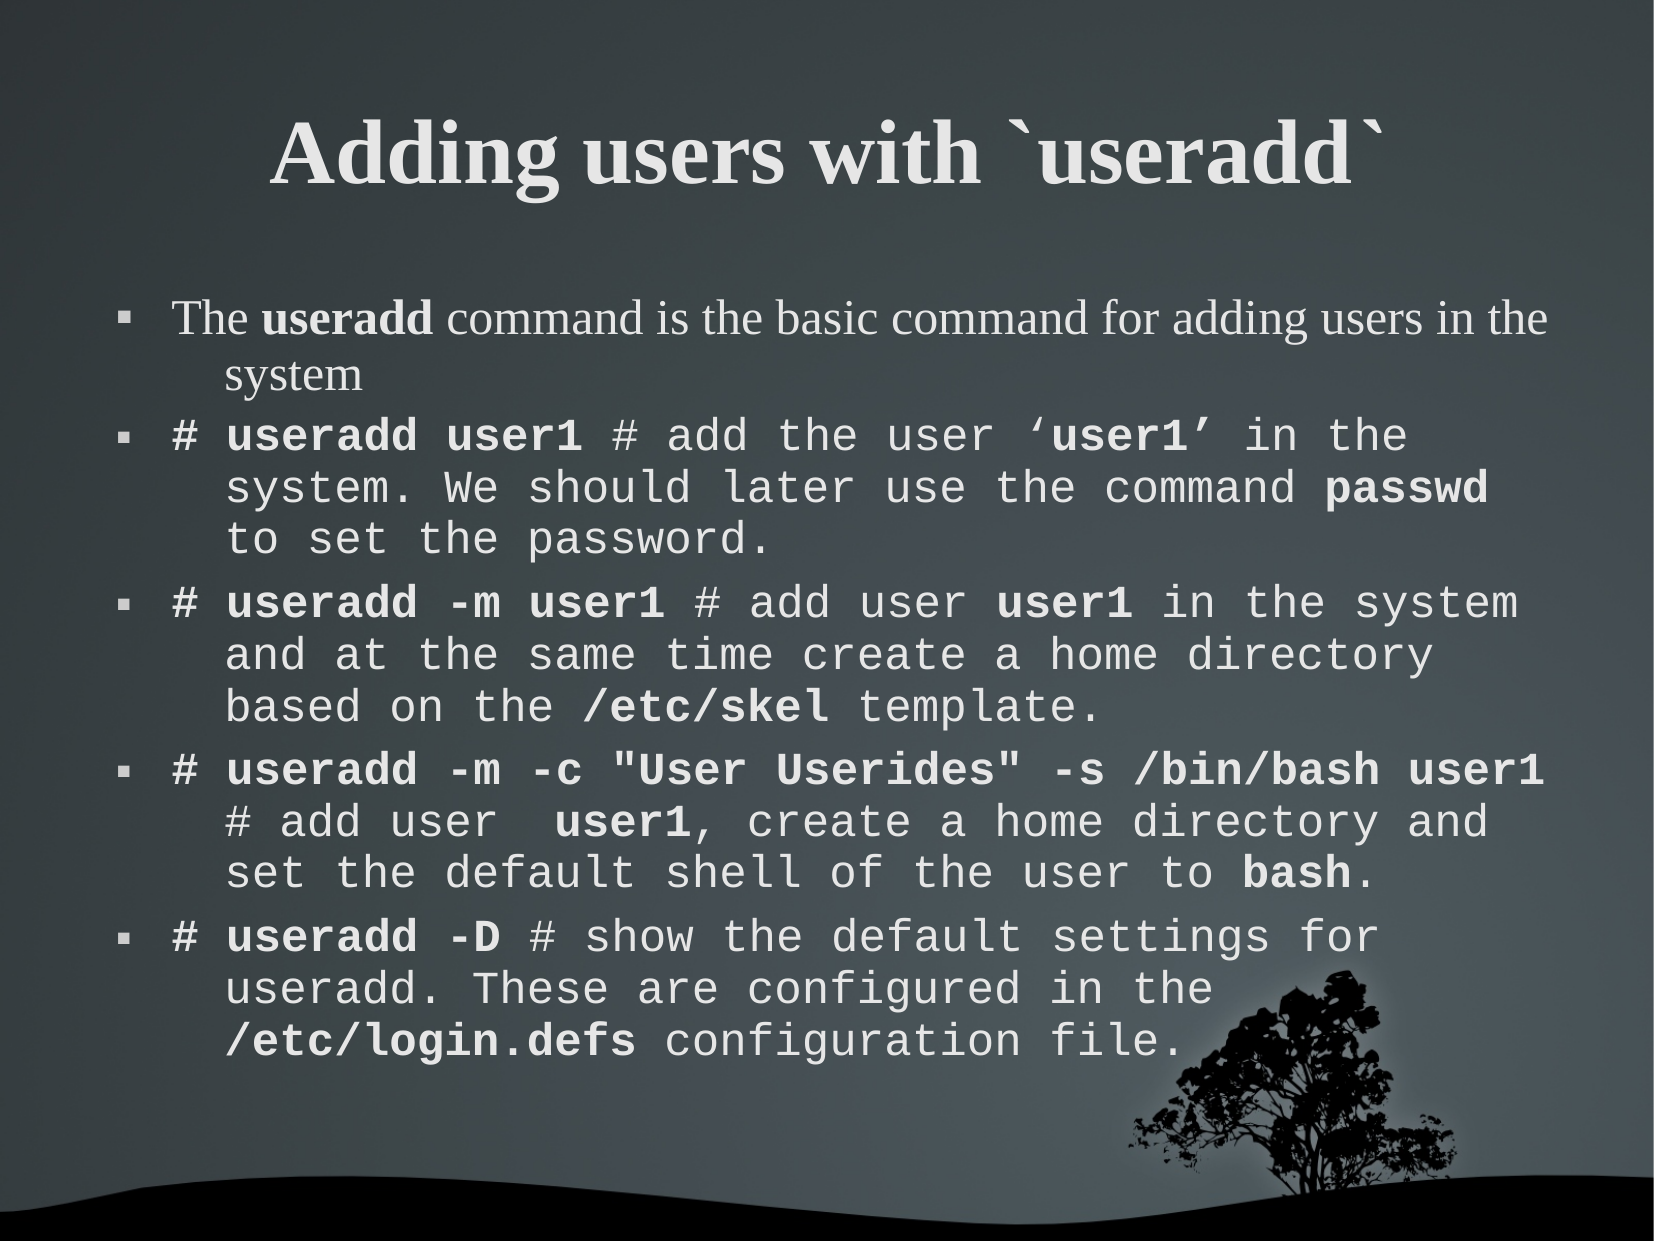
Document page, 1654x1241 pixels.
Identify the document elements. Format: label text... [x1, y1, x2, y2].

list The useradd command is the basic command for adding users in the system # useradd user1 # add the user ‘user1’ in the system. We should later use the command passwd to set the password. # useradd -m user1 # add user user1 in the system and at the same time create a home directory based on the /etc/skel template. # useradd -m -c "User Userides" -s /bin/bash user1 # add user user1, create a home directory and set the default shell of the user to bash. # useradd -D # show the default settings for useradd. These are configured in the /etc/login.defs configuration file. [82, 290, 1571, 1228]
picture [0, 0, 1654, 1241]
title Adding users with `useradd` [82, 49, 1571, 257]
